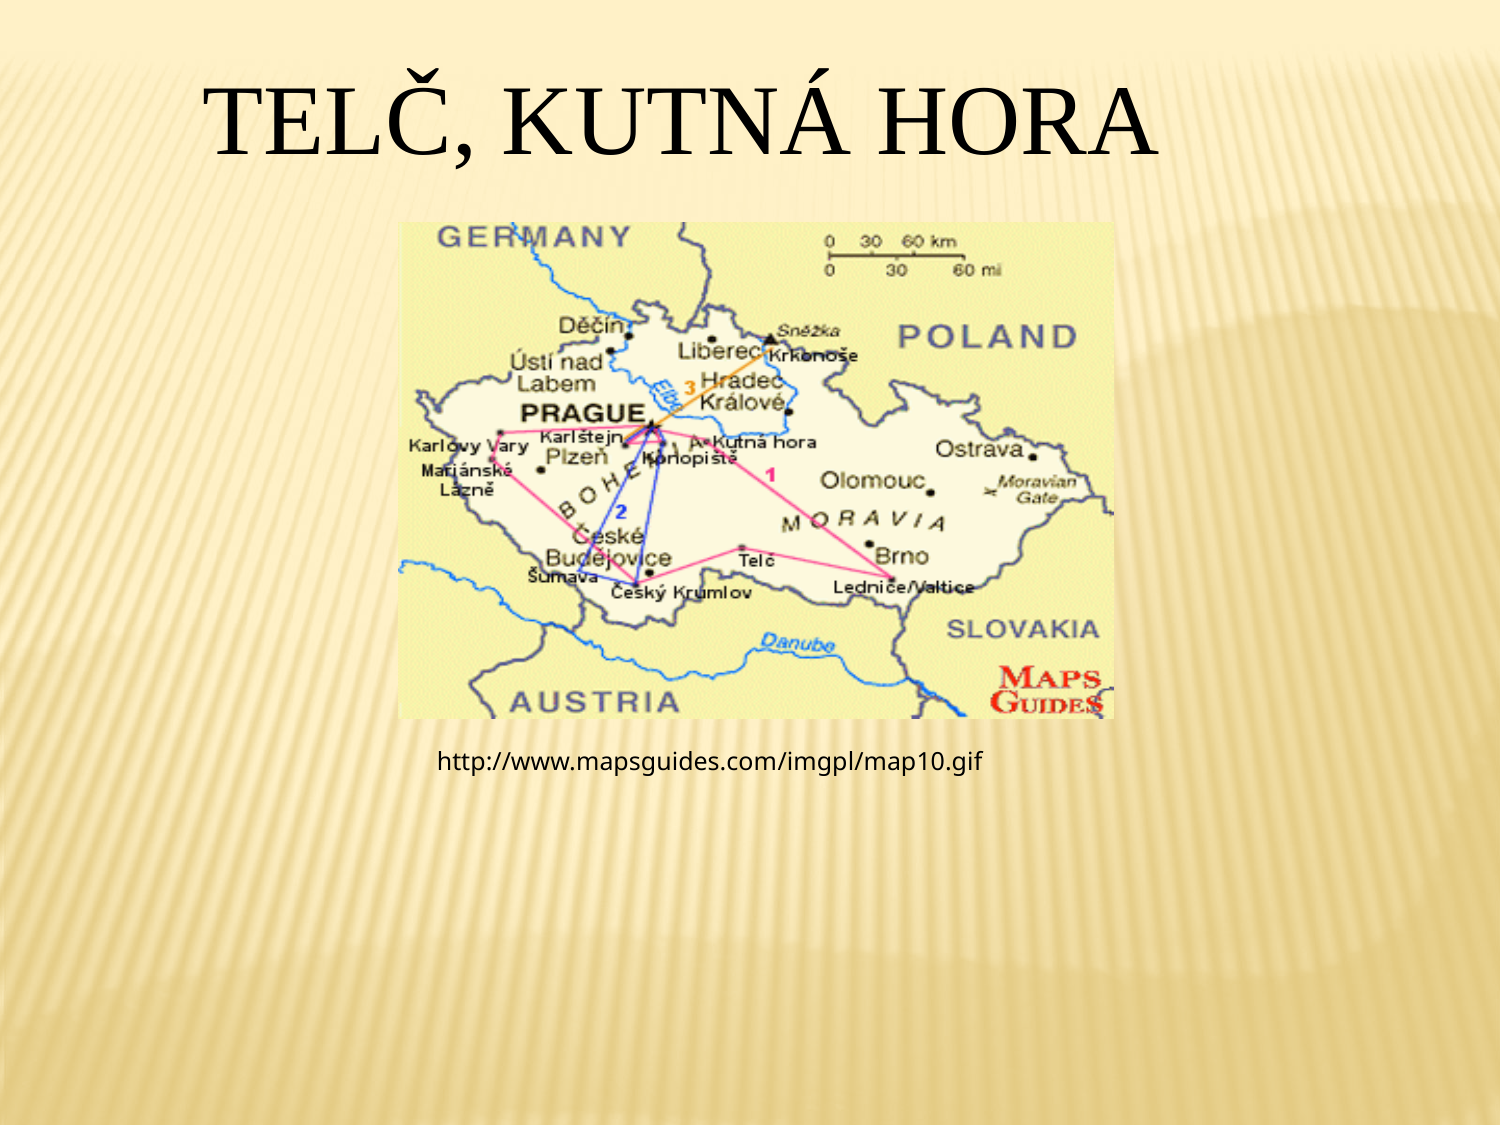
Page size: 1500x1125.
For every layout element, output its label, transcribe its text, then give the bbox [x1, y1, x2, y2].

text_box http://www.mapsguides.com/imgpl/map10.gif [422, 738, 1172, 787]
picture [398, 222, 1114, 719]
title Telč, Kutná Hora [187, 46, 1313, 188]
